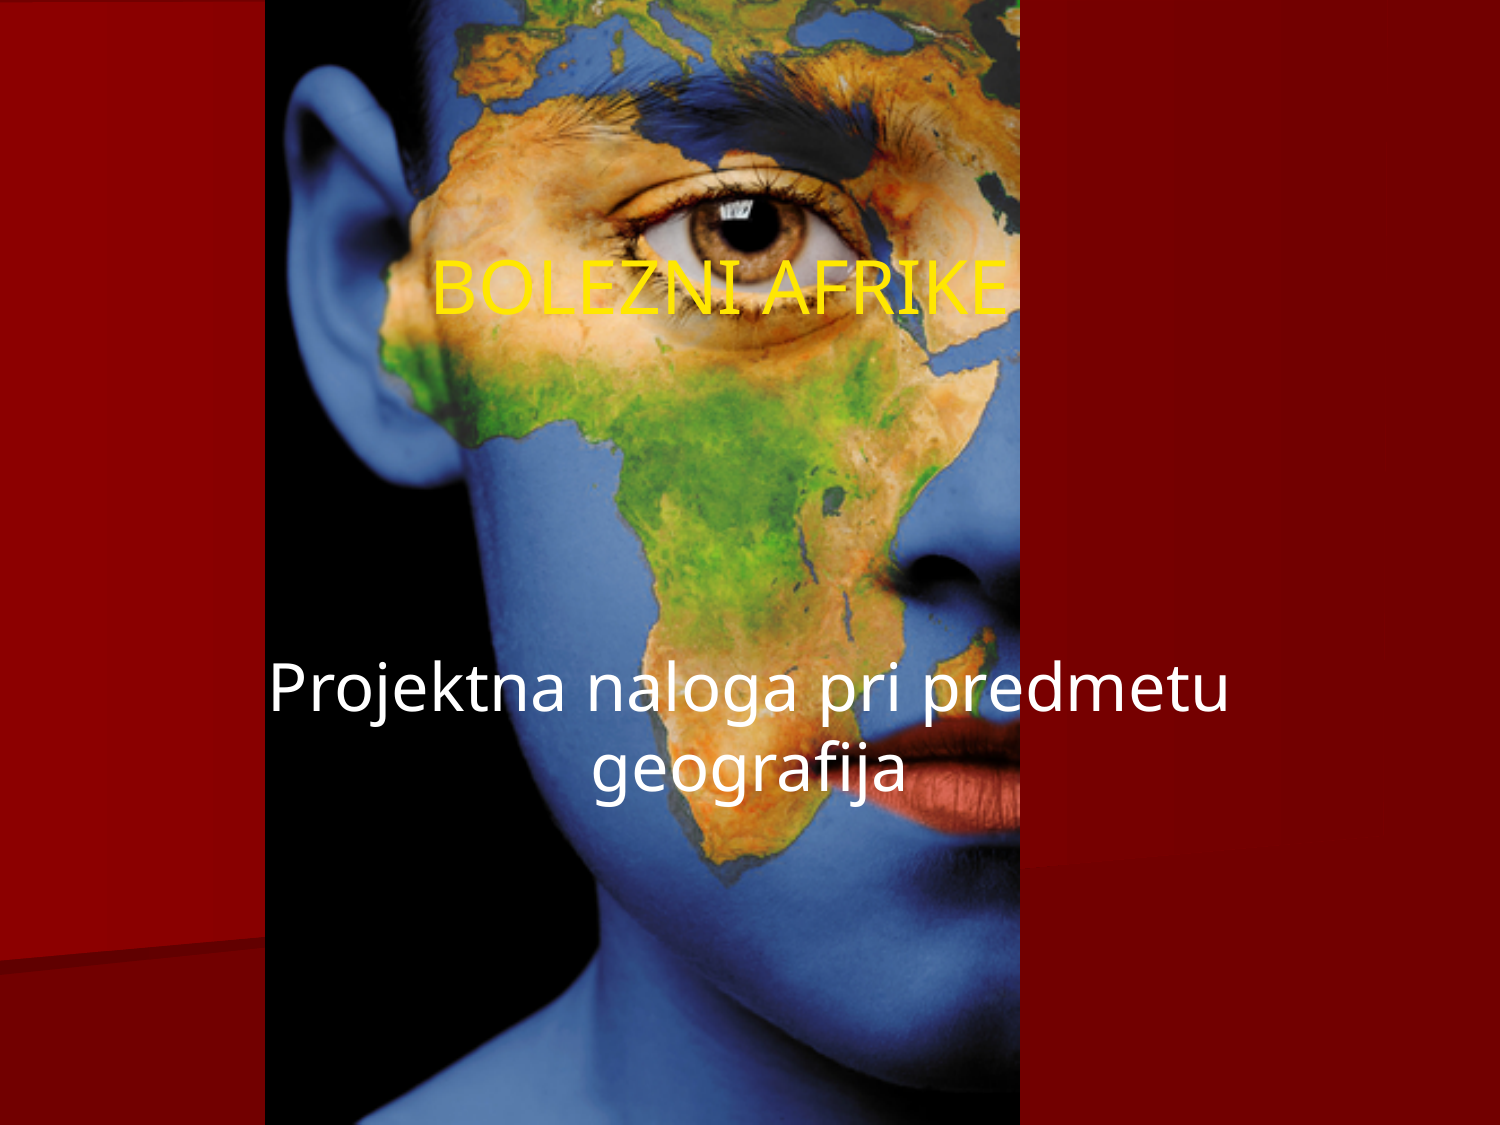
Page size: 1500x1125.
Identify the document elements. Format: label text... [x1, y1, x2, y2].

picture [265, 925, 1020, 1125]
text_box BOLEZNI AFRIKE [265, 231, 1176, 634]
picture [265, 0, 1020, 231]
subtitle Projektna naloga pri predmetu geografija [225, 637, 1275, 925]
